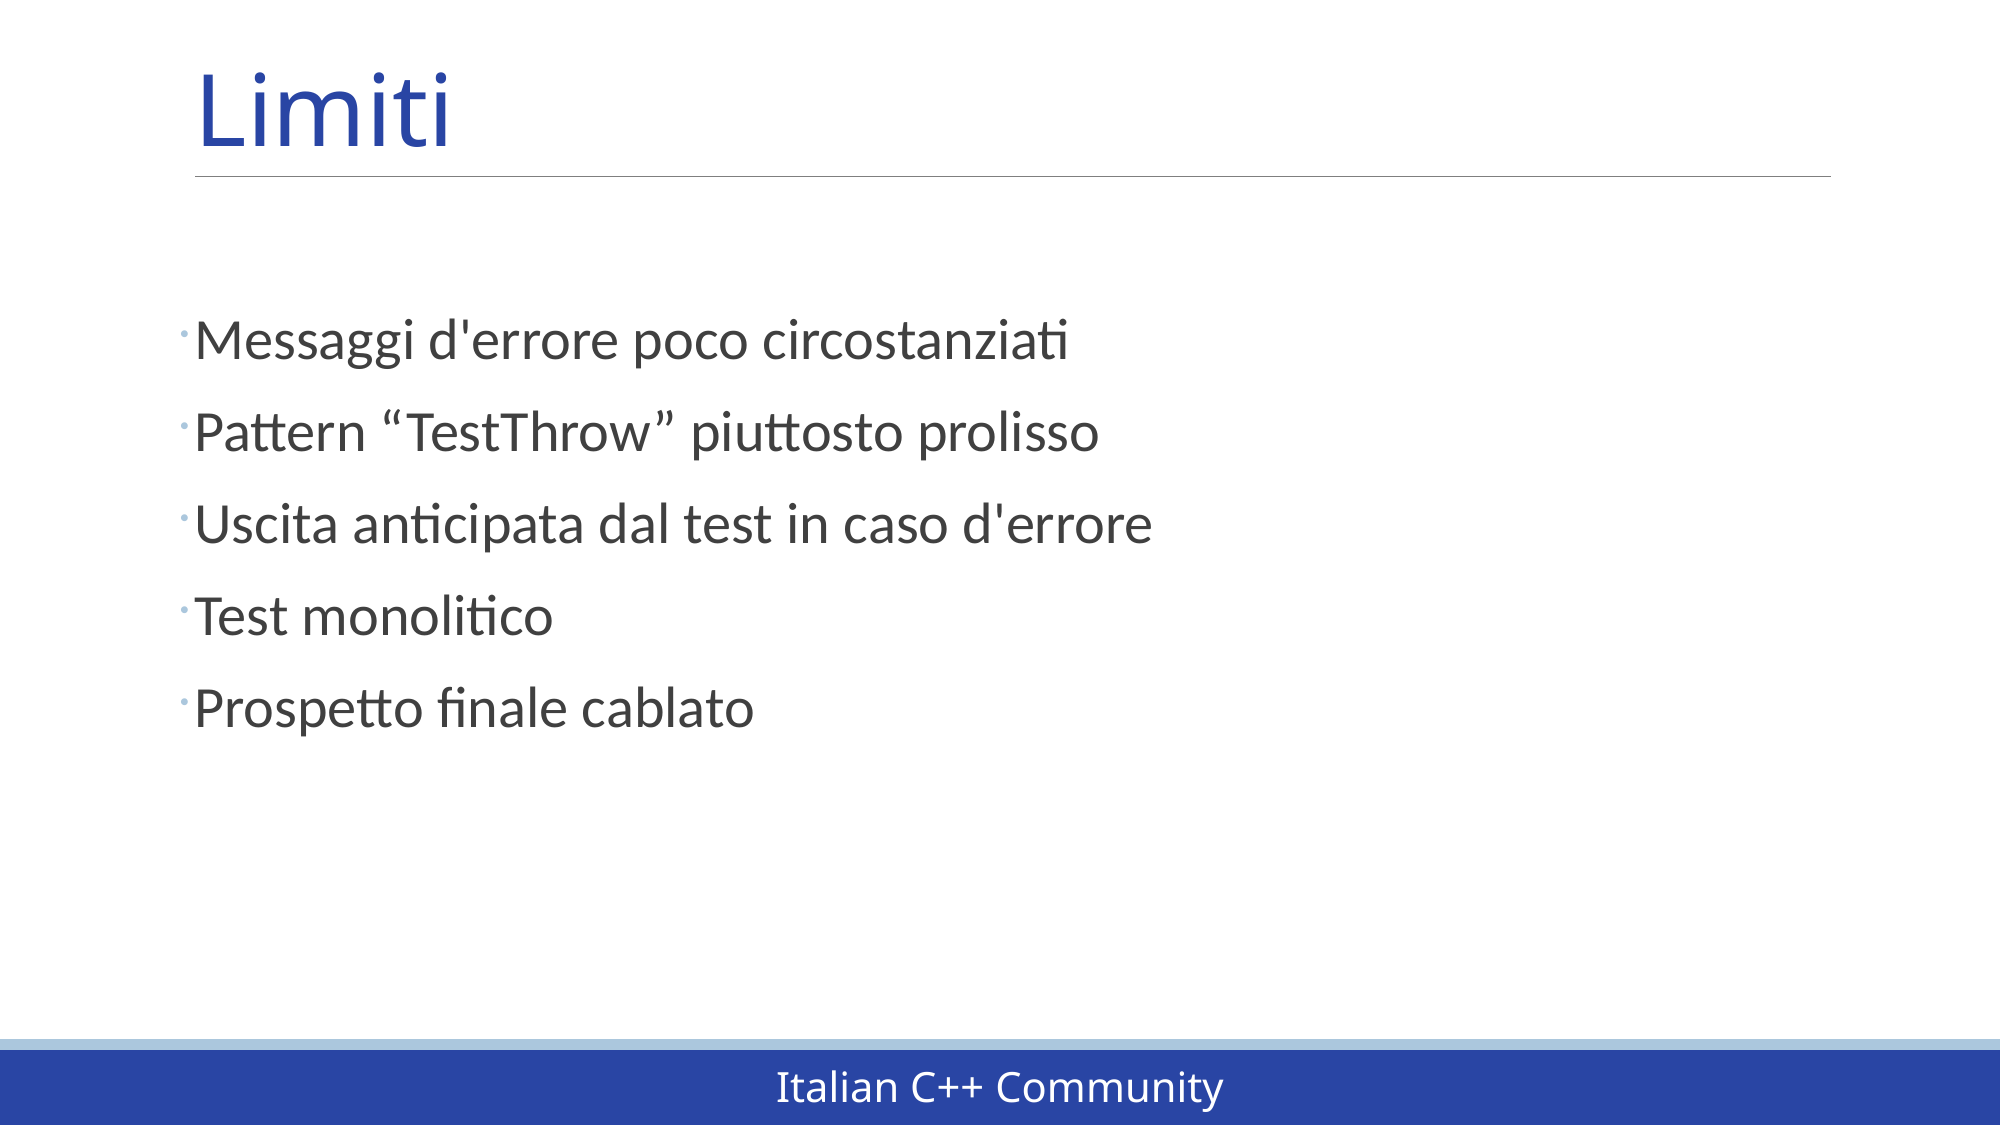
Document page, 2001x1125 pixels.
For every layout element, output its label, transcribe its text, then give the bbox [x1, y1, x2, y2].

title Limiti [179, 2, 1830, 175]
list Messaggi d'errore poco circostanziati Pattern “TestThrow” piuttosto prolisso Uscita anticipata dal test in caso d'errore Test monolitico Prospetto finale cablato [179, 202, 1830, 1011]
